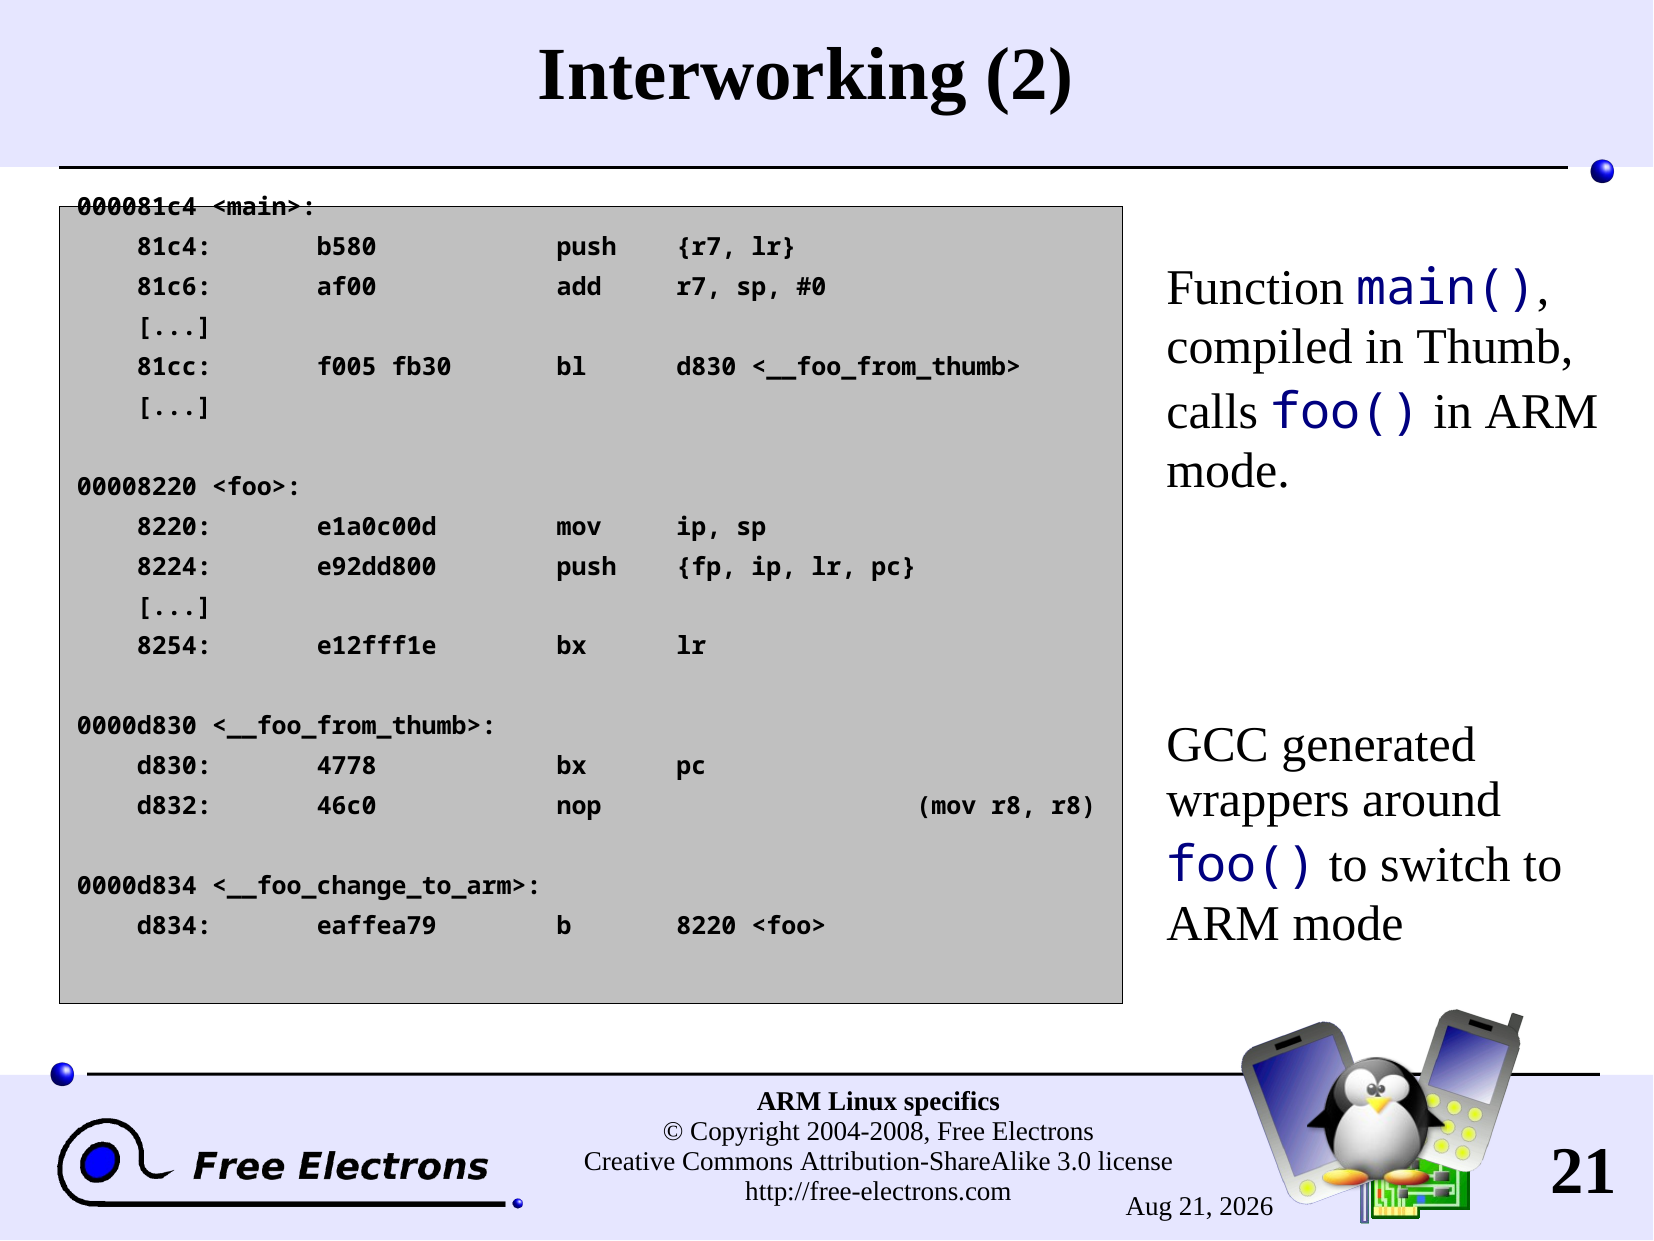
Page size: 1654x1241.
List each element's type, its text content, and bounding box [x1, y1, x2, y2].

picture [50, 1107, 527, 1216]
text_box GCC generated wrappers around foo() to switch to ARM mode [1166, 716, 1610, 960]
text_box Function main(), compiled in Thumb, calls foo() in ARM mode. [1166, 250, 1610, 495]
title Interworking (2) [60, 25, 1551, 124]
text_box 000081c4 <main>: 81c4: b580 push {r7, lr} 81c6: af00 add r7, sp, #0 [...] 81cc: f005 fb30 bl d830 <__foo_from_thumb> [...] 00008220 <foo>: 8220: e1a0c00d mov ip, sp 8224: e92dd800 push {fp, ip, lr, pc} [...] 8254: e12fff1e bx lr 0000d830 <__foo_from_thumb>: d830: 4778 bx pc d832: 46c0 nop (mov r8, r8) 0000d834 <__foo_change_to_arm>: d834: eaffea79 b 8220 <foo> [59, 206, 1123, 1004]
picture [1225, 983, 1538, 1241]
